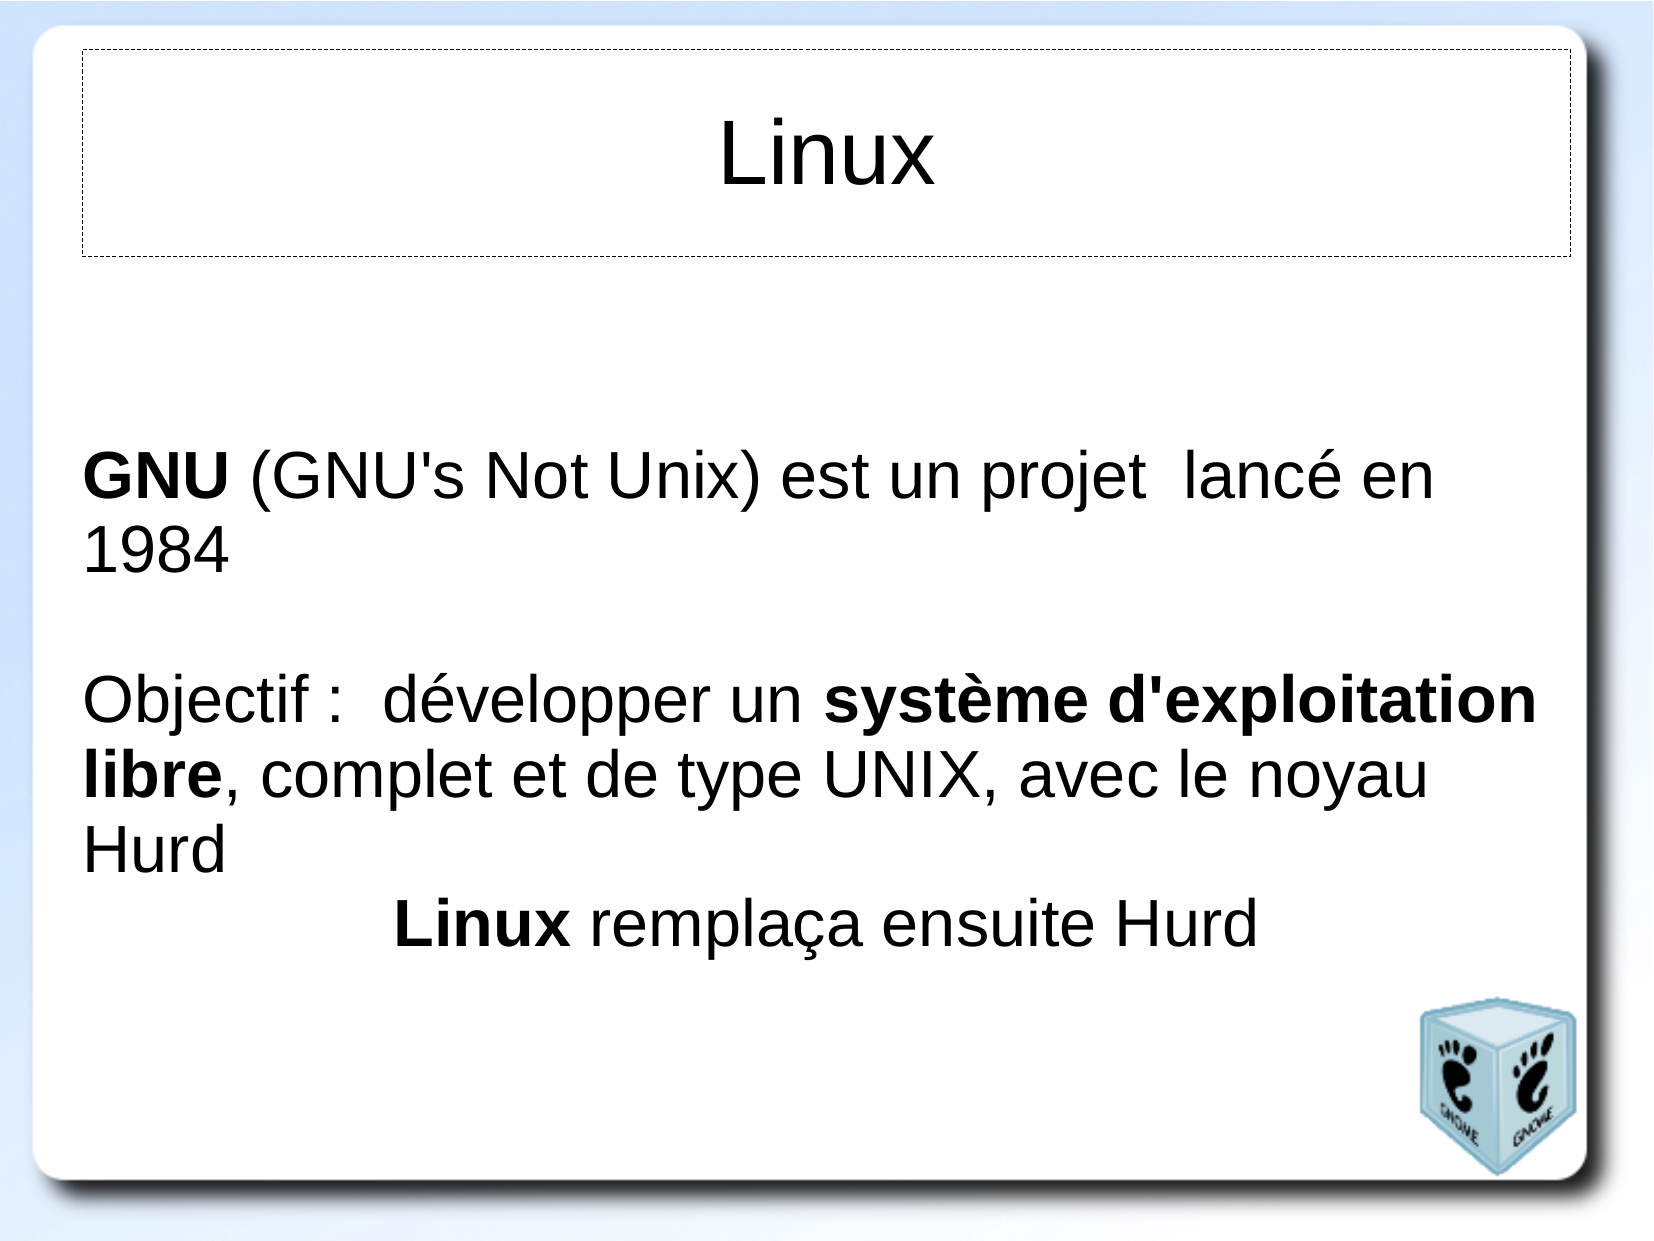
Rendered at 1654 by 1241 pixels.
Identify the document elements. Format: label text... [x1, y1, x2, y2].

subtitle GNU (GNU's Not Unix) est un projet lancé en 1984 Objectif : développer un système d'exploitation libre, complet et de type UNIX, avec le noyau Hurd Linux remplaça ensuite Hurd [82, 290, 1571, 1109]
title Linux [82, 49, 1571, 257]
picture [0, 1, 1654, 1241]
